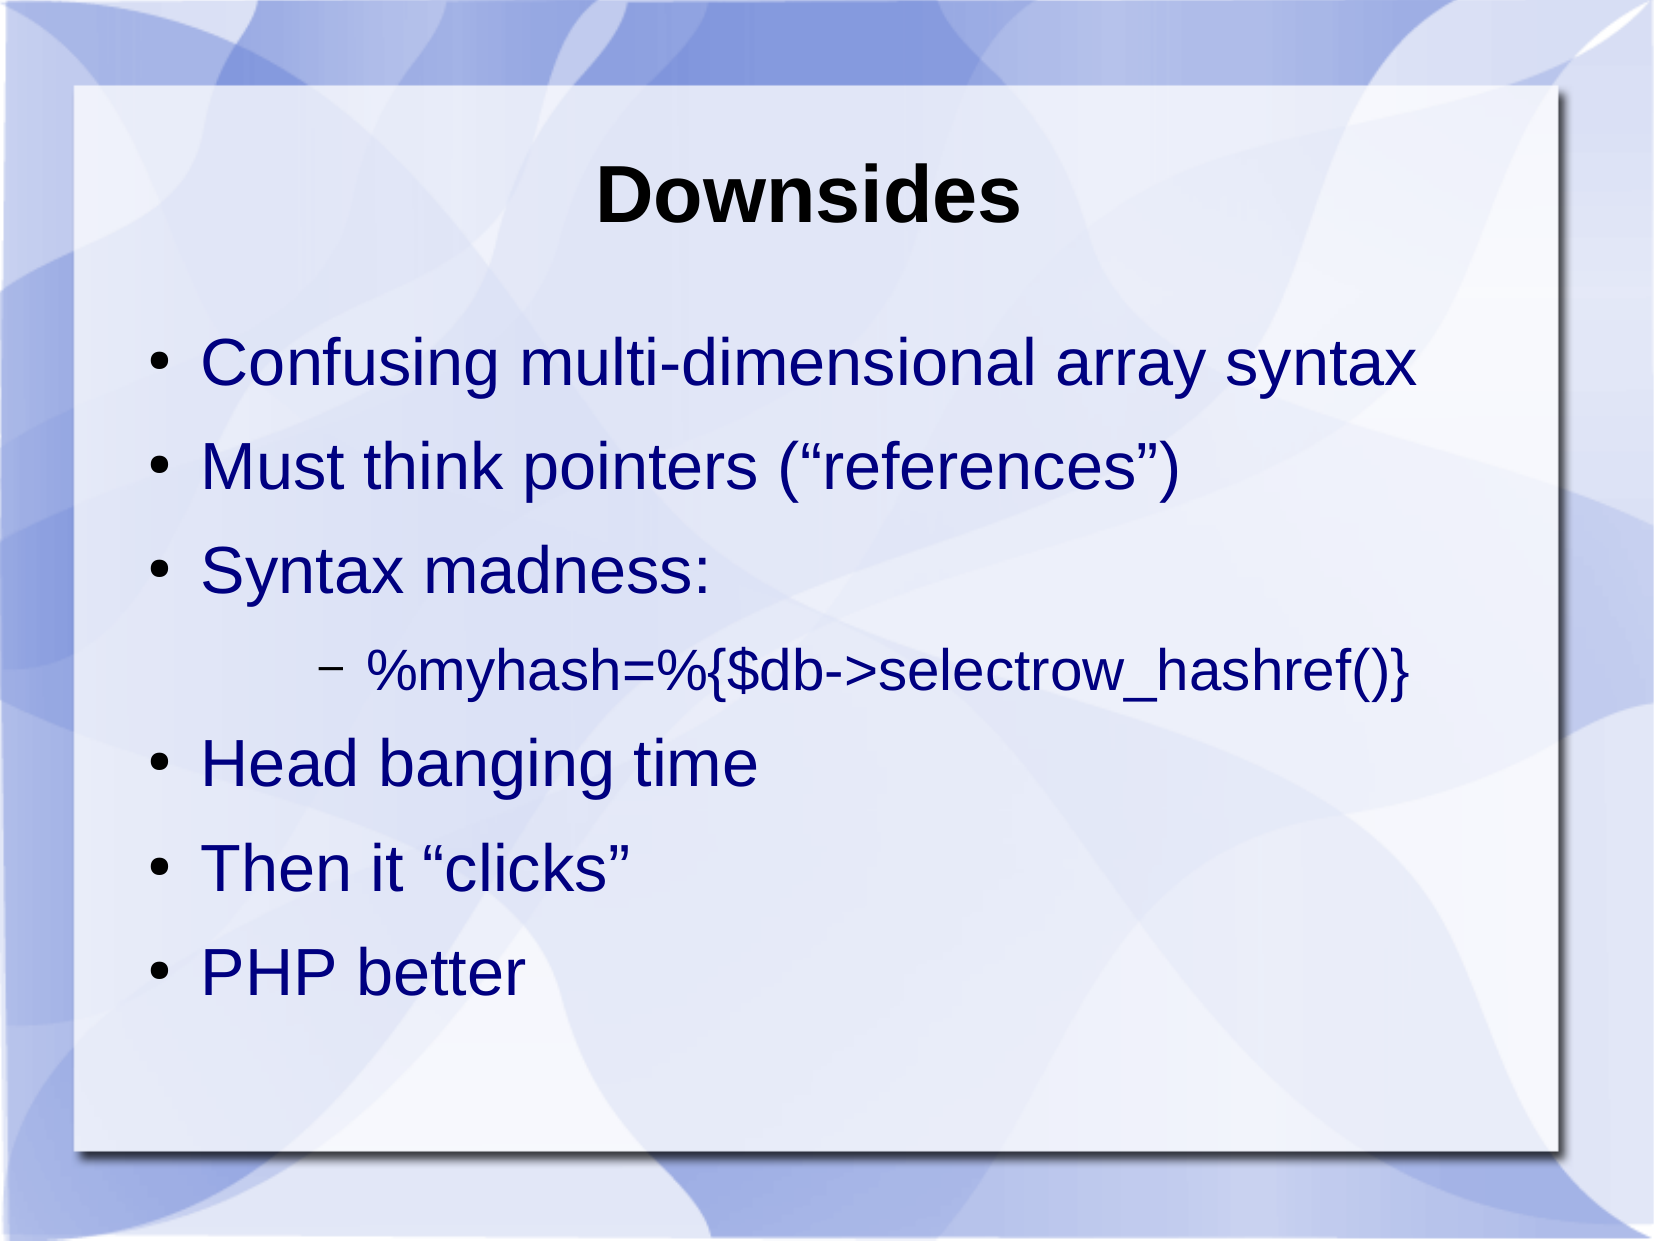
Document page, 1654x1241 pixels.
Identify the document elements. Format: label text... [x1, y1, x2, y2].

picture [0, 0, 1654, 1241]
list Confusing multi-dimensional array syntax Must think pointers (“references”) Syntax madness: %myhash=%{$db->selectrow_hashref()} Head banging time Then it “clicks” PHP better [129, 324, 1489, 1045]
title Downsides [82, 90, 1536, 298]
